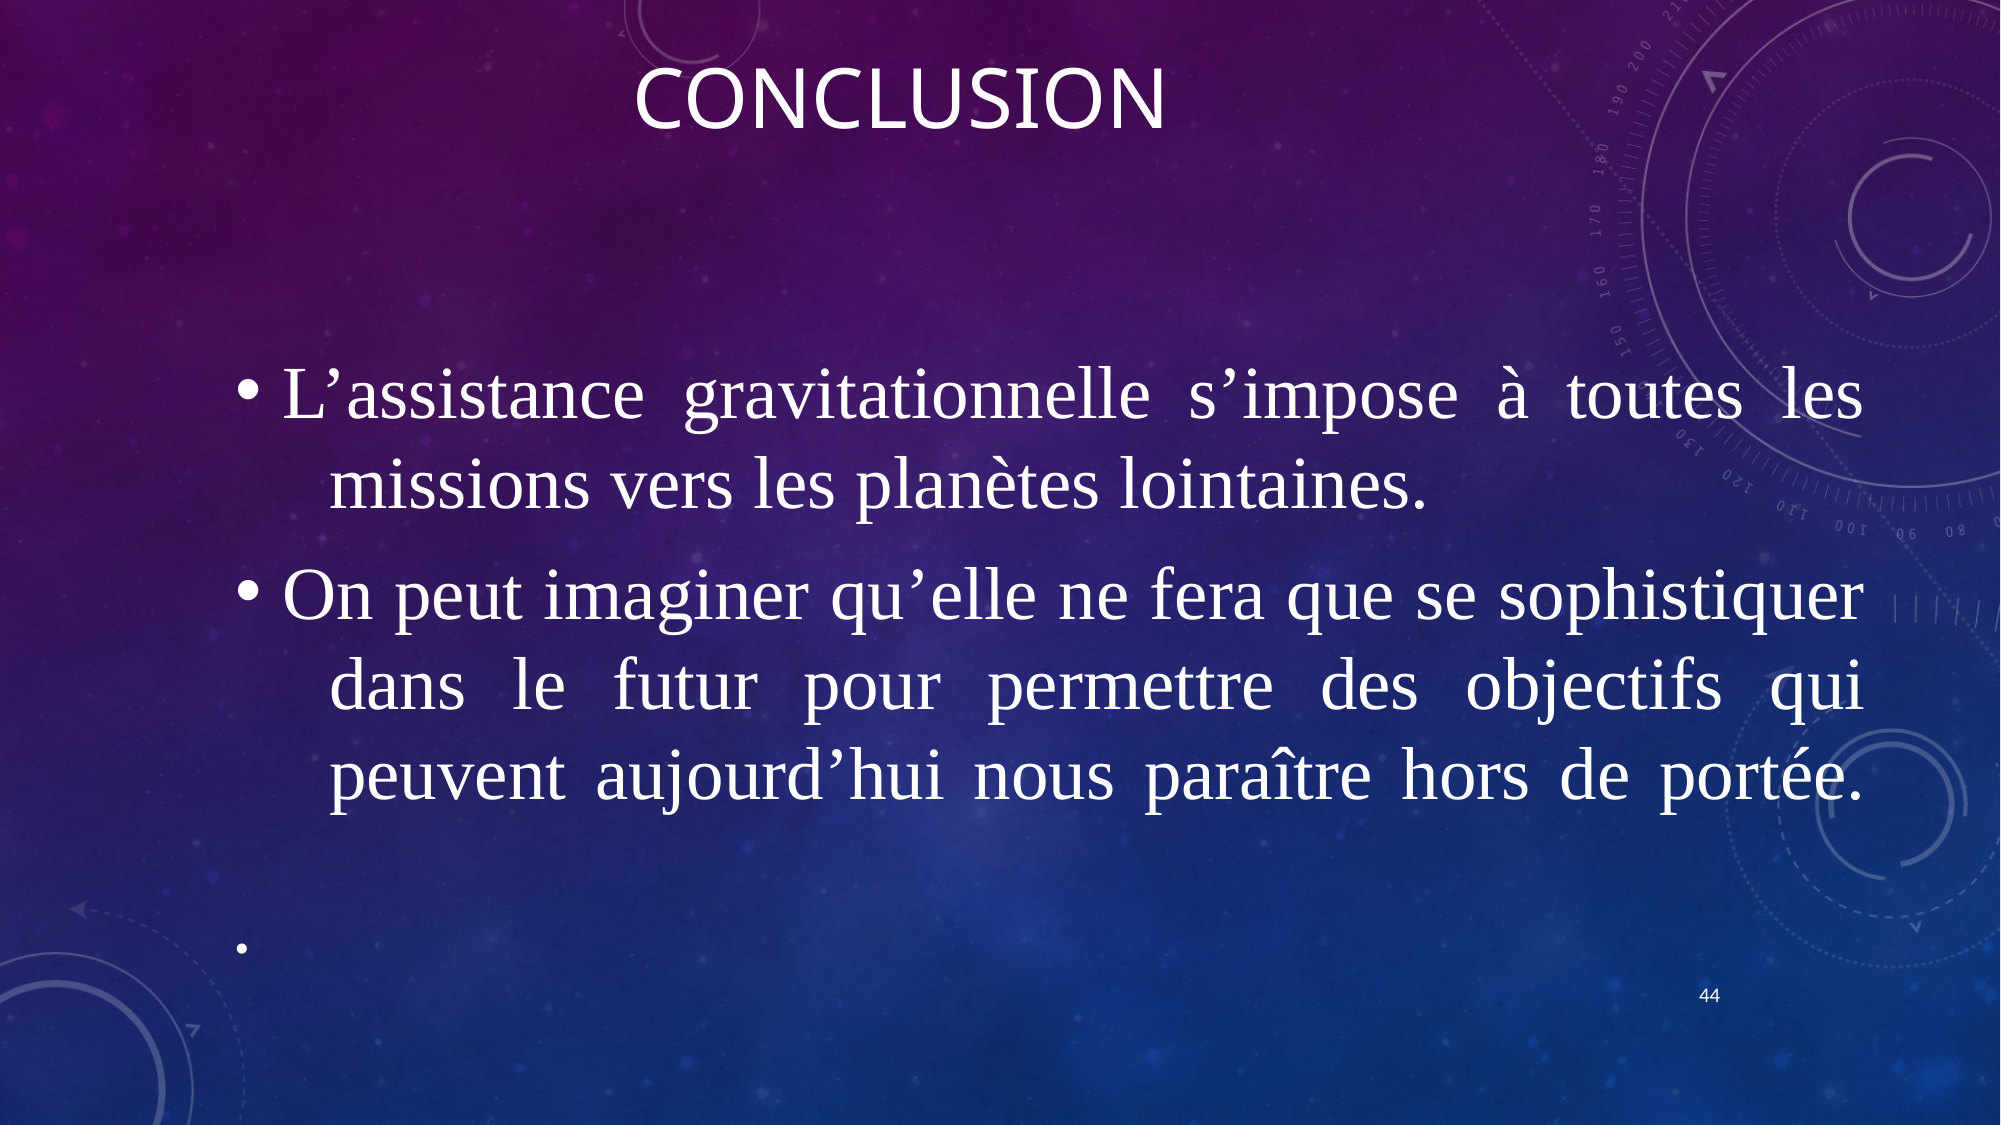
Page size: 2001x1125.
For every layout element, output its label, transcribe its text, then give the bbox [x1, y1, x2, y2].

title Conclusion [617, 0, 1300, 191]
text_box [1684, 963, 1775, 1026]
list L’assistance gravitationnelle s’impose à toutes les missions vers les planètes lointaines. On peut imaginer qu’elle ne fera que se sophistiquer dans le futur pour permettre des objectifs qui peuvent aujourd’hui nous paraître hors de portée. [220, 290, 1882, 1025]
